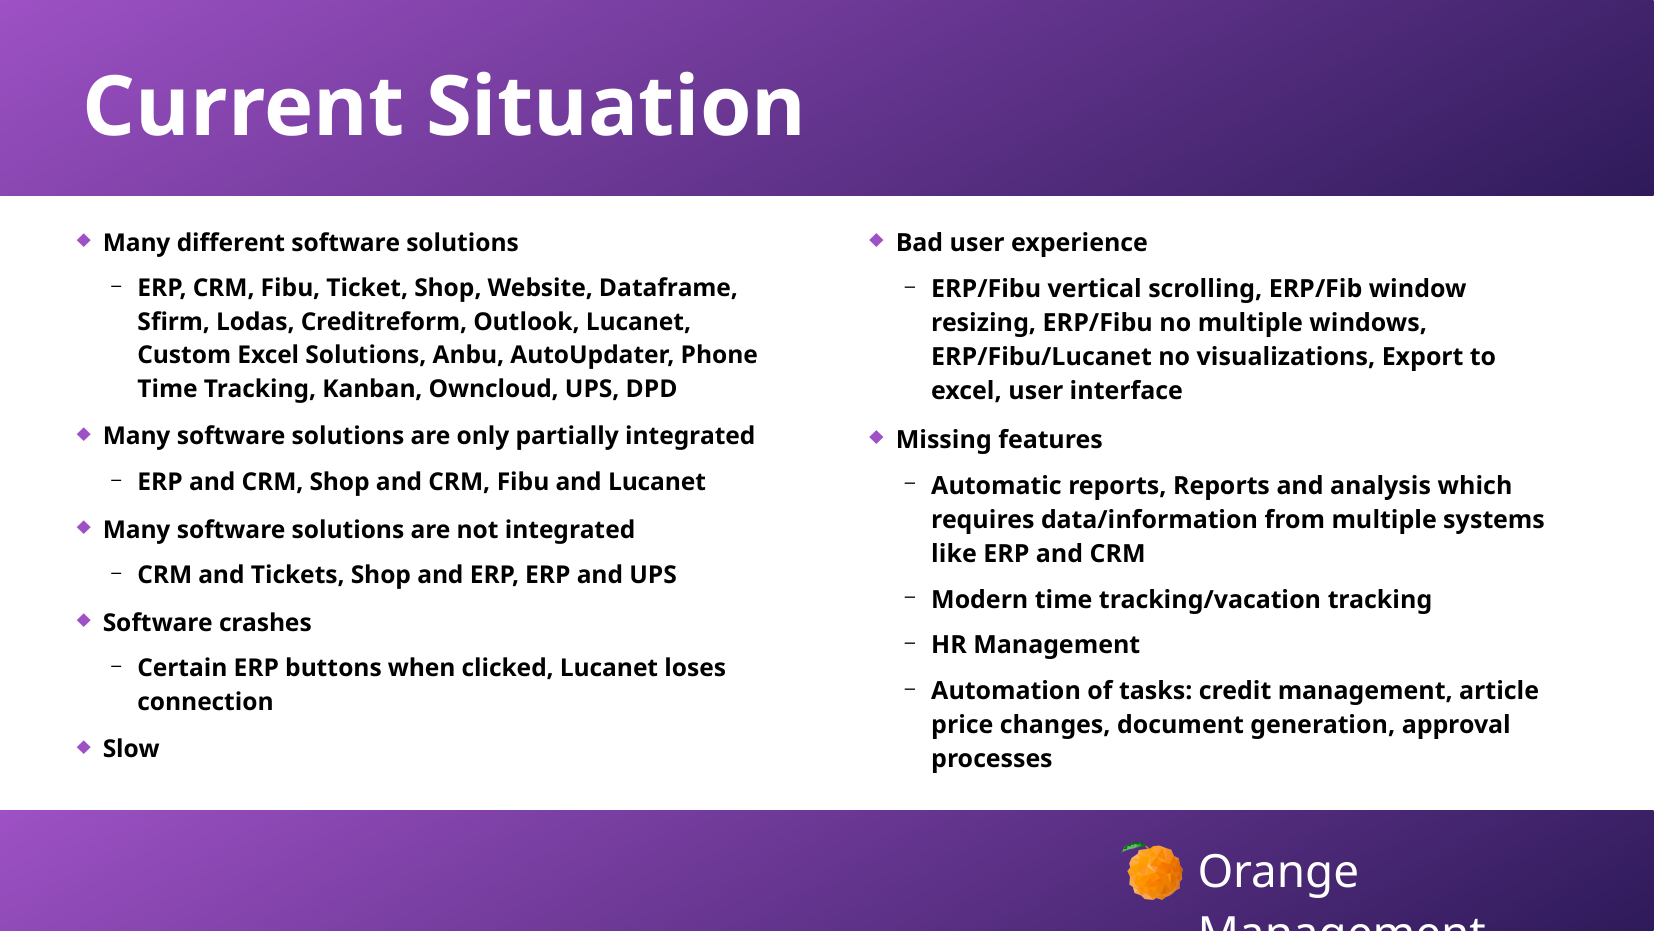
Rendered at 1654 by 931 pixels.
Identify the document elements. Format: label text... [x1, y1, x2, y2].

text_box [1355, 927, 1366, 931]
text_box [1423, 927, 1434, 931]
text_box [1326, 927, 1337, 931]
text_box [0, 0, 1654, 196]
text_box [1381, 927, 1391, 931]
text_box [1450, 927, 1461, 931]
text_box [0, 810, 1654, 931]
text_box Orange Management [1182, 830, 1648, 907]
picture [1121, 842, 1182, 901]
list Many different software solutions ERP, CRM, Fibu, Ticket, Shop, Website, Dataframe, Sfirm, Lodas, Creditreform, Outlook, Lucanet, Custom Excel Solutions, Anbu, AutoUpdater, Phone Time Tracking, Kanban, Owncloud, UPS, DPD Many software solutions are only partially integrated ERP and CRM, Shop and CRM, Fibu and Lucanet Many software solutions are not integrated CRM and Tickets, Shop and ERP, ERP and UPS Software crashes Certain ERP buttons when clicked, Lucanet loses connection Slow [68, 225, 768, 781]
list Bad user experience ERP/Fibu vertical scrolling, ERP/Fib window resizing, ERP/Fibu no multiple windows, ERP/Fibu/Lucanet no visualizations, Export to excel, user interface Missing features Automatic reports, Reports and analysis which requires data/information from multiple systems like ERP and CRM Modern time tracking/vacation tracking HR Management Automation of tasks: credit management, article price changes, document generation, approval processes [860, 225, 1561, 781]
title Current Situation [82, 25, 1571, 181]
text_box [1205, 921, 1209, 931]
text_box [1396, 927, 1407, 931]
text_box [1273, 927, 1284, 931]
